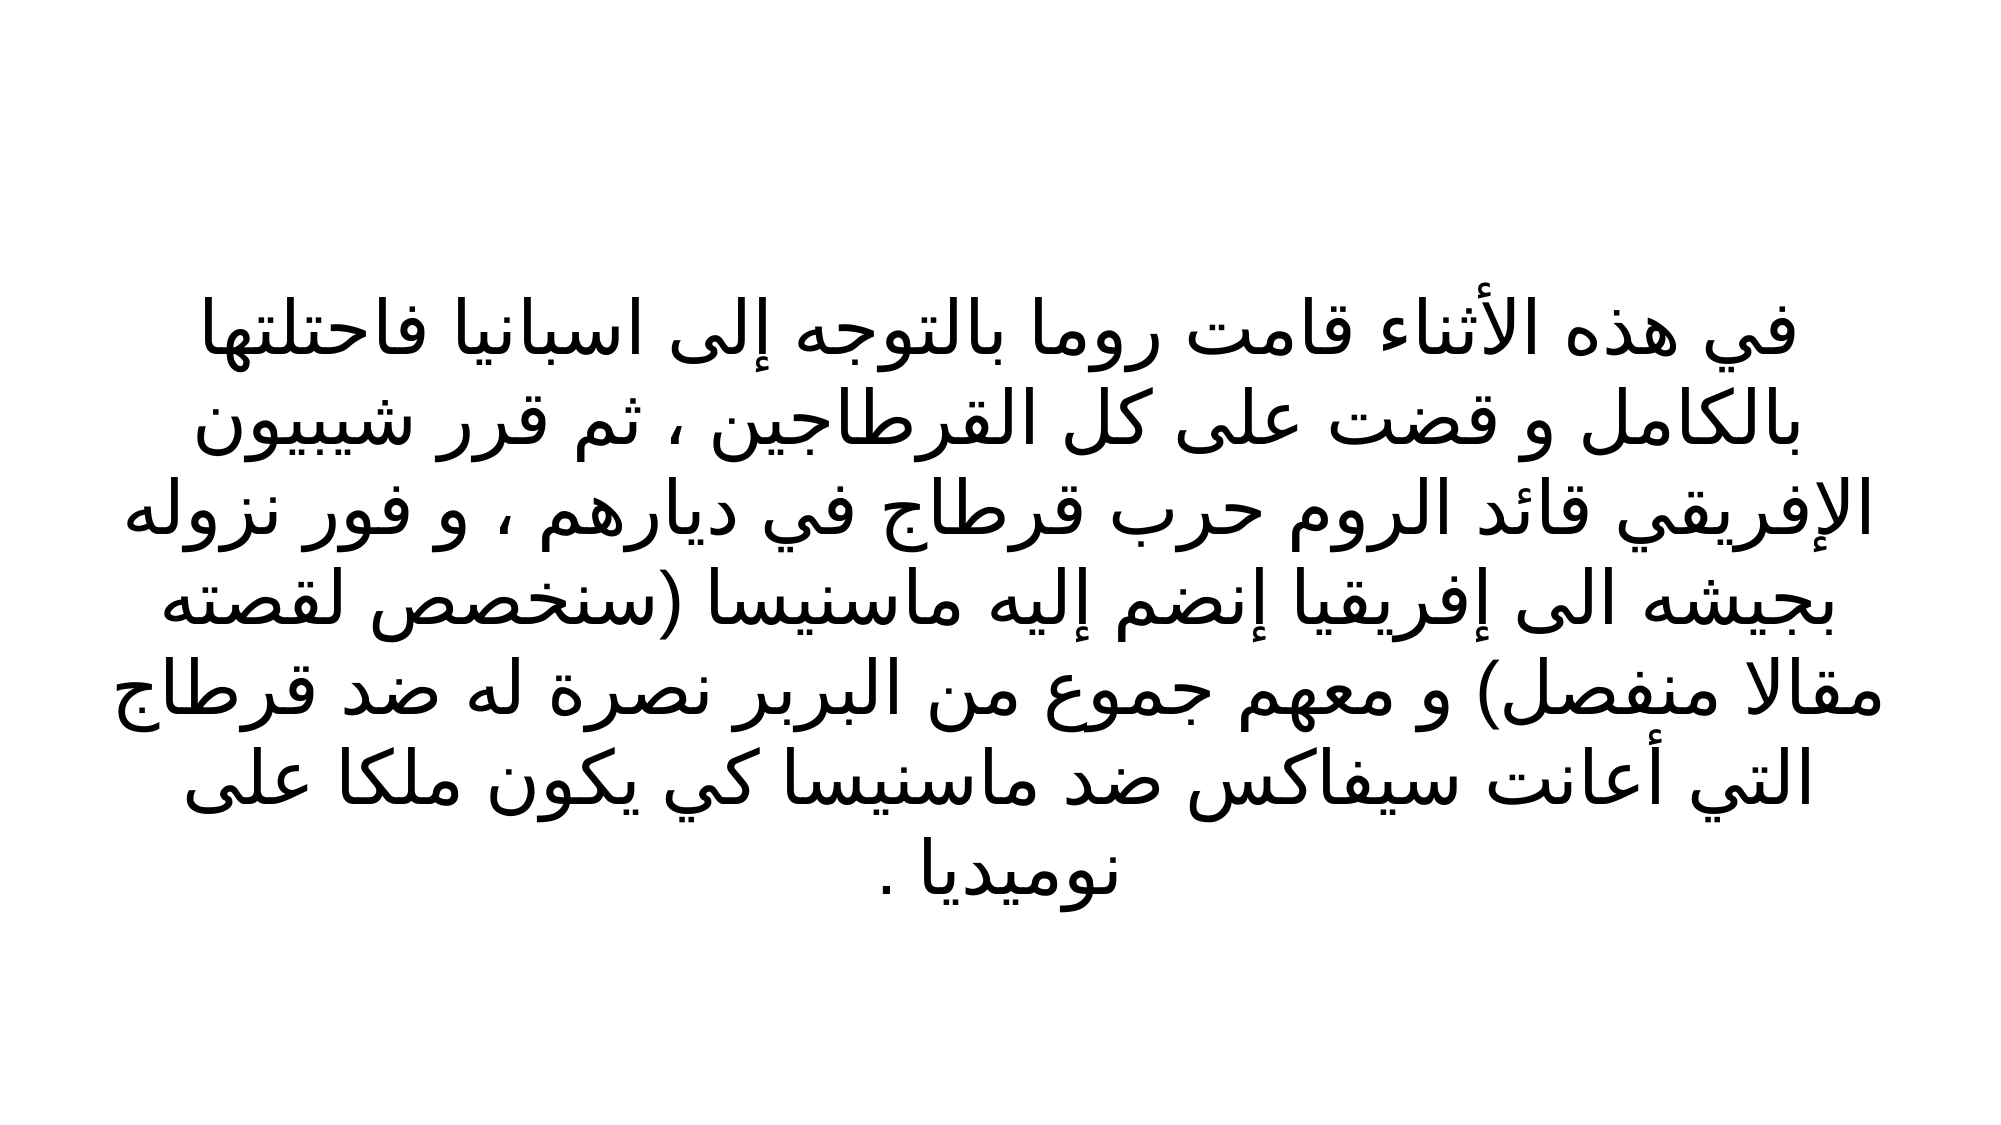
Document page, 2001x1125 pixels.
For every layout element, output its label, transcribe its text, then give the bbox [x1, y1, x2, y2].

text_box في هذه الأثناء قامت روما بالتوجه إلى اسبانيا فاحتلتها بالكامل و قضت على كل القرطاجين ، ثم قرر شيبيون الإفريقي قائد الروم حرب قرطاج في ديارهم ، و فور نزوله بجيشه الى إفريقيا إنضم إليه ماسنيسا (سنخصص لقصته مقالا منفصل) و معهم جموع من البربر نصرة له ضد قرطاج التي أعانت سيفاكس ضد ماسنيسا كي يكون ملكا على نوميديا . [86, 359, 1914, 920]
